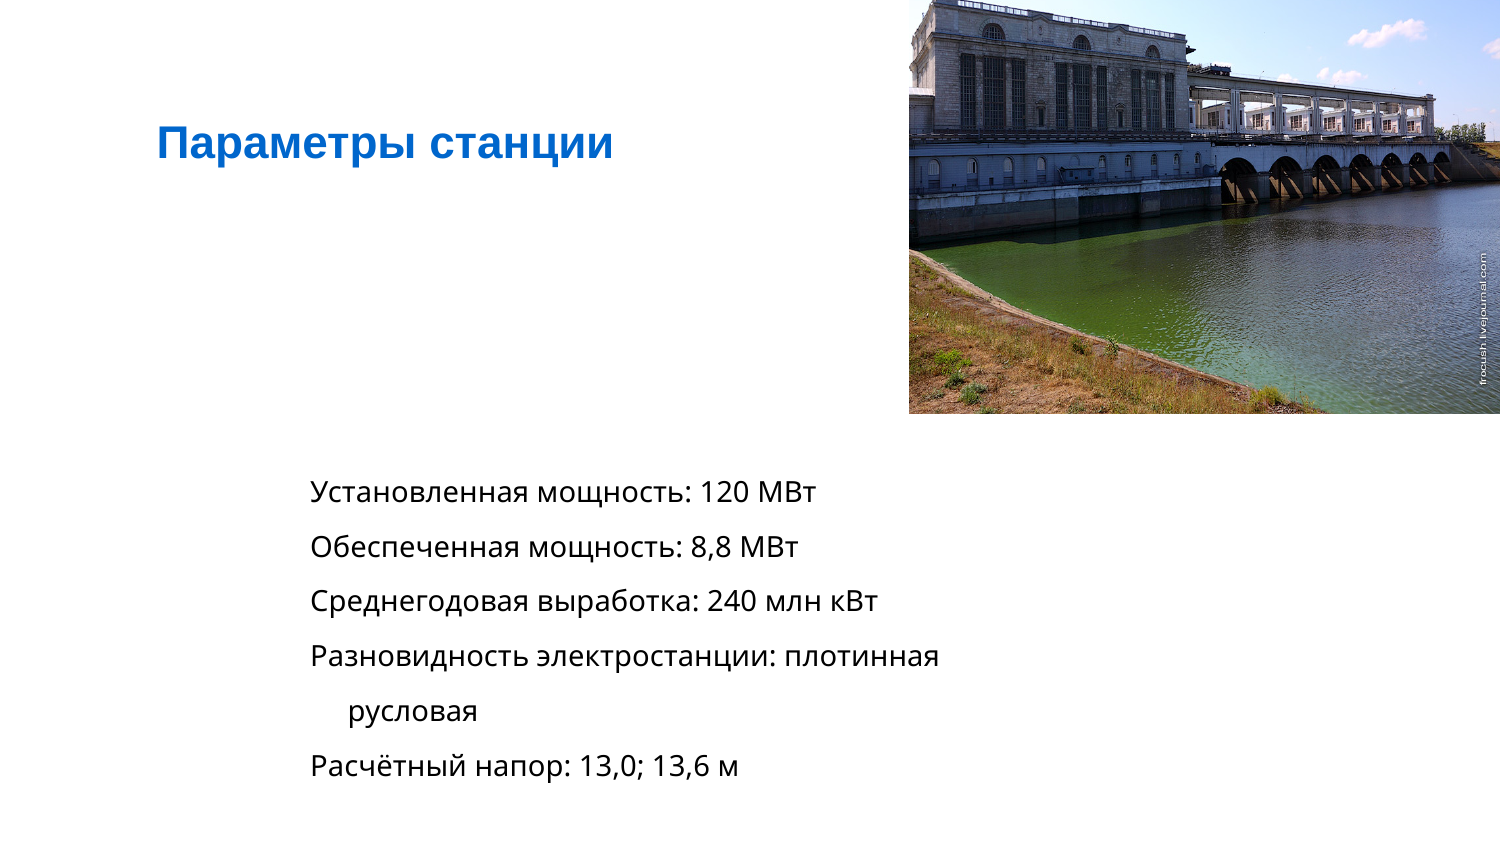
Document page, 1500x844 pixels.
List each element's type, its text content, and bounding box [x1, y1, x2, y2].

title Параметры станции [141, 98, 827, 263]
picture [909, 0, 1500, 414]
list Установленная мощность: 120 МВт Обеспеченная мощность: 8,8 МВт Среднегодовая выработка: 240 млн кВт Разновидность электростанции: плотинная русловая Расчётный напор: 13,0; 13,6 м [213, 326, 993, 744]
